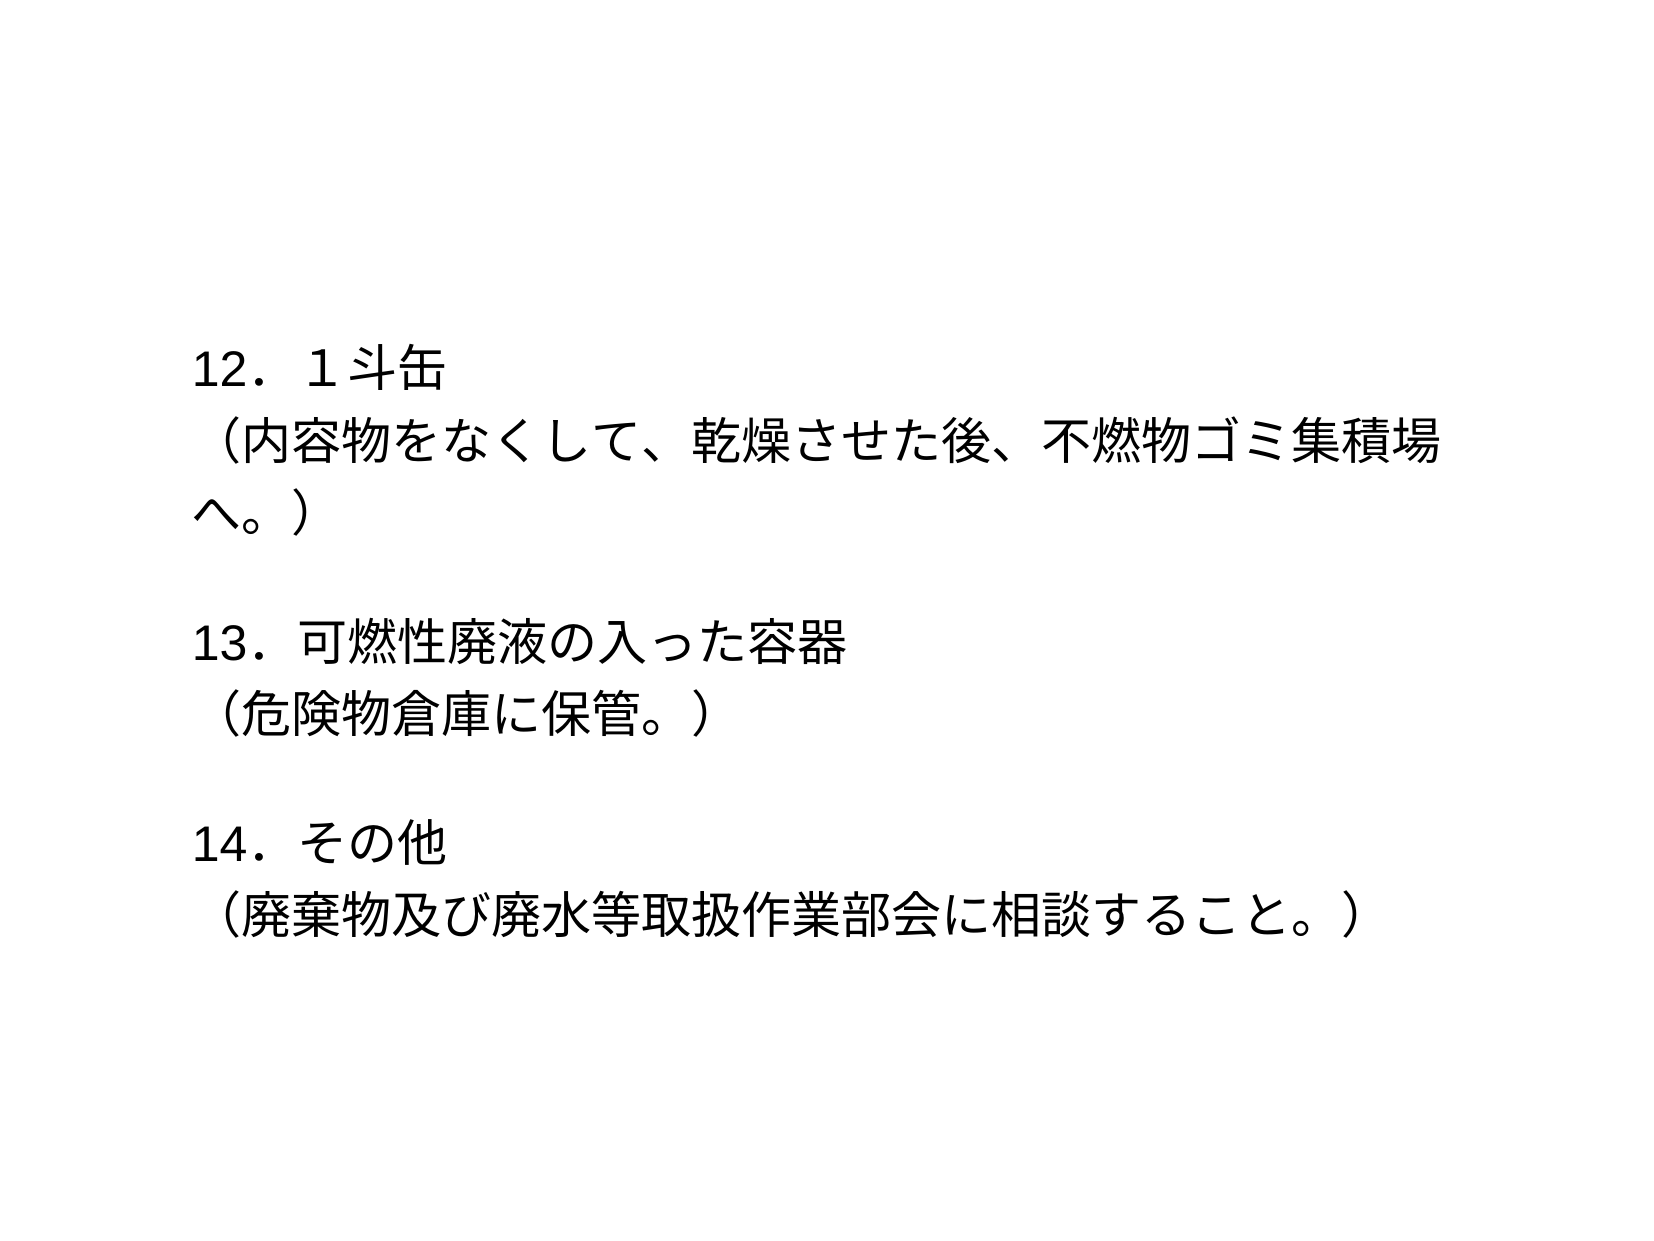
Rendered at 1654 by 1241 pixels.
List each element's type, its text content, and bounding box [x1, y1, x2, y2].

text_box 12．１斗缶 （内容物をなくして、乾燥させた後、不燃物ゴミ集積場へ。） 13．可燃性廃液の入った容器 （危険物倉庫に保管。） 14．その他 （廃棄物及び廃水等取扱作業部会に相談すること。） [177, 265, 1565, 857]
